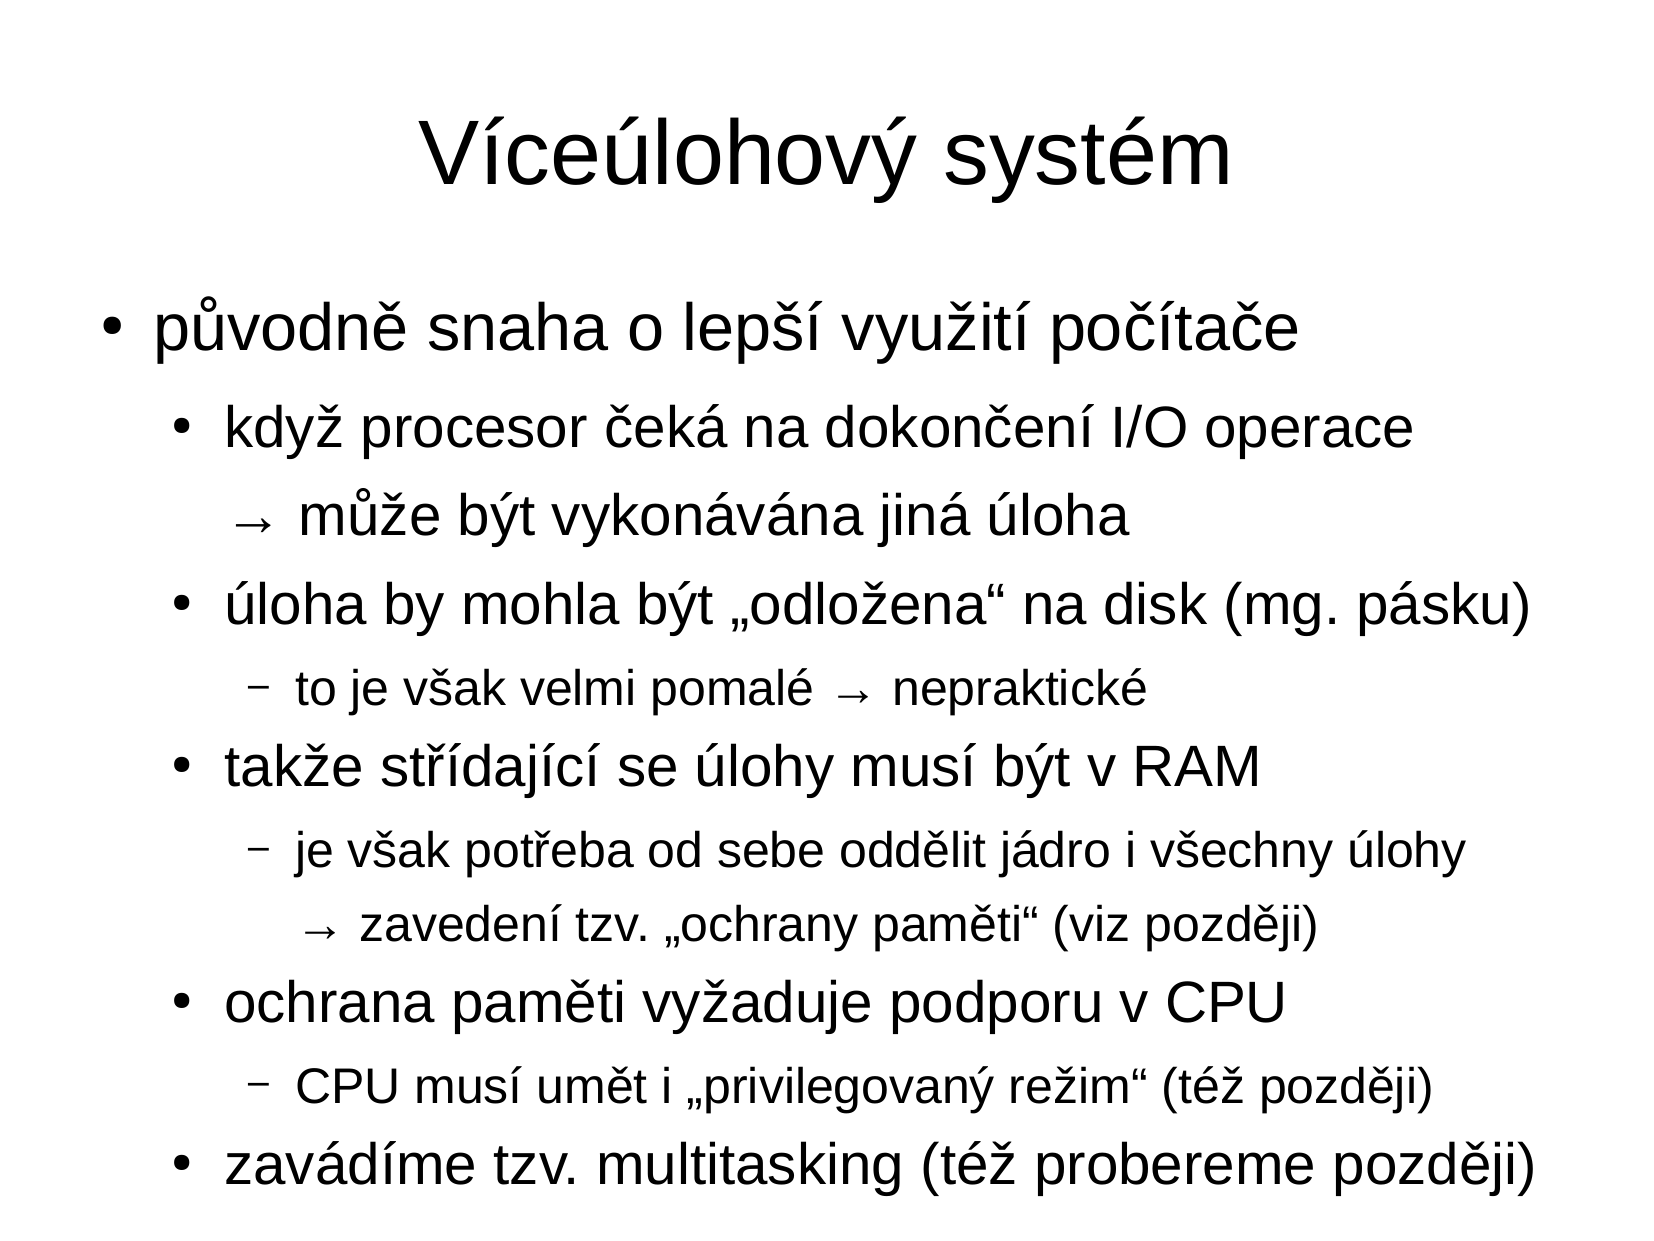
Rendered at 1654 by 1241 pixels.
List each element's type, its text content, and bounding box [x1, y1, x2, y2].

title Víceúlohový systém [82, 49, 1571, 257]
list původně snaha o lepší využití počítače když procesor čeká na dokončení I/O operace → může být vykonávána jiná úloha úloha by mohla být „odložena“ na disk (mg. pásku) to je však velmi pomalé → nepraktické takže střídající se úlohy musí být v RAM je však potřeba od sebe oddělit jádro i všechny úlohy → zavedení tzv. „ochrany paměti“ (viz později) ochrana paměti vyžaduje podporu v CPU CPU musí umět i „privilegovaný režim“ (též později) zavádíme tzv. multitasking (též probereme později) [82, 290, 1571, 1197]
